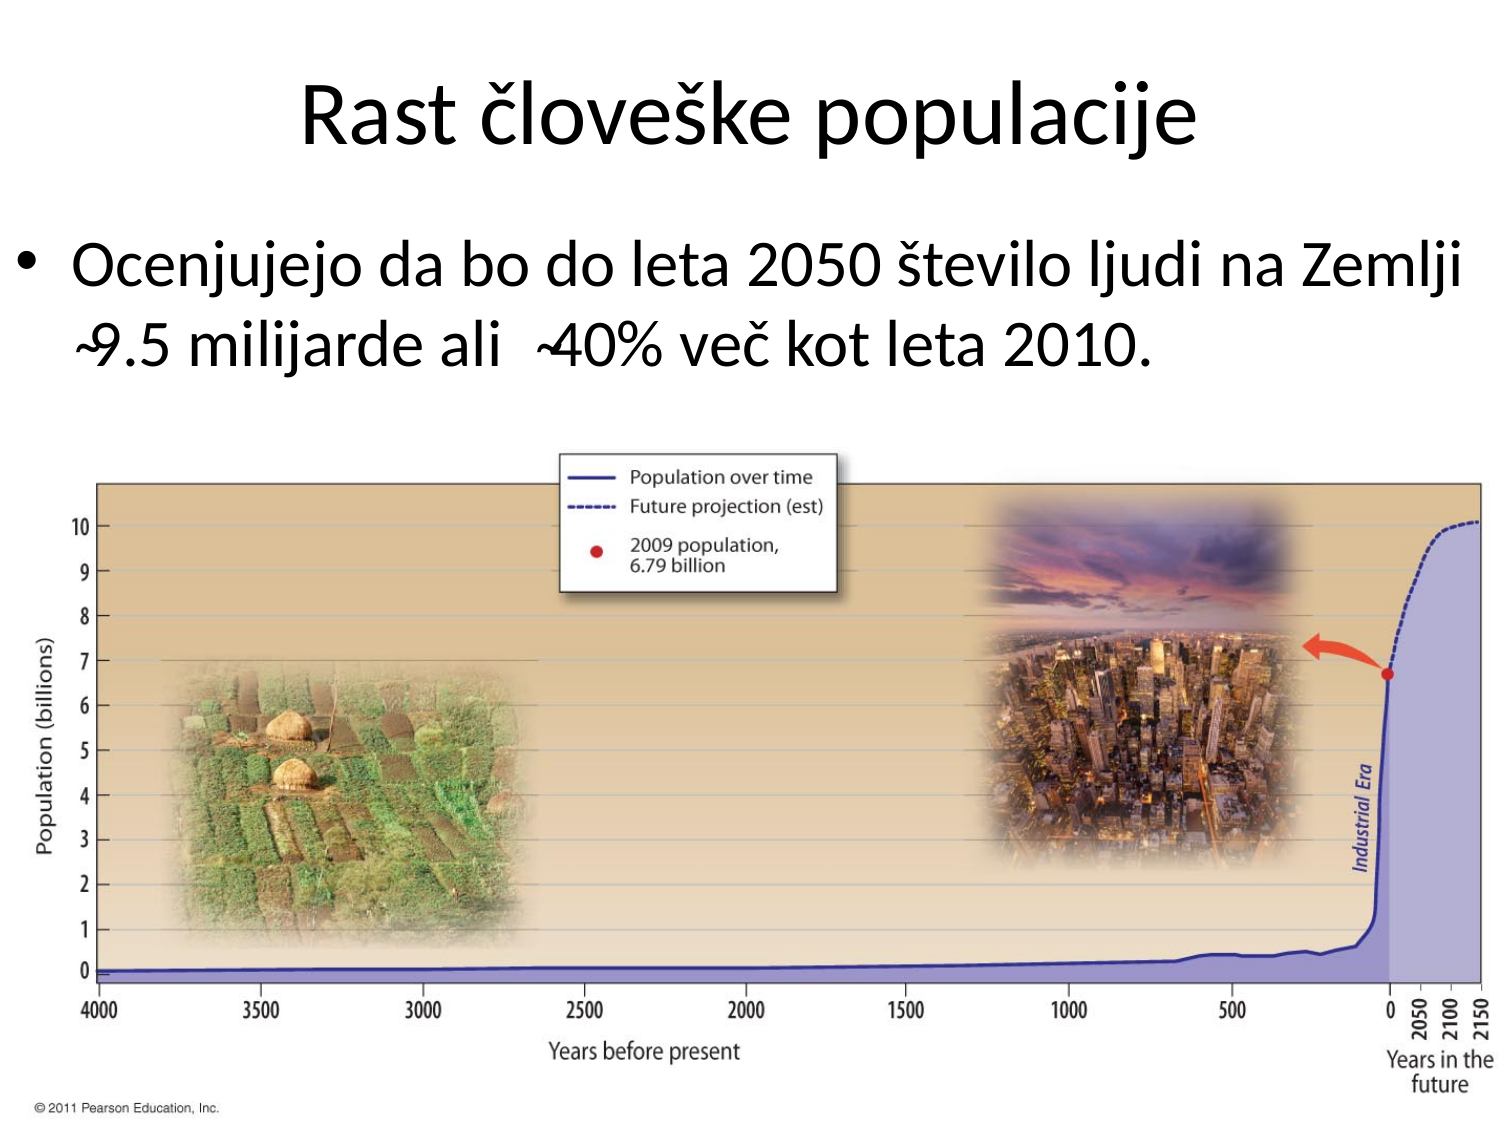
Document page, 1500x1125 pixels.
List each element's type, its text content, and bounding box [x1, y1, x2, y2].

picture [29, 447, 1500, 1125]
list Ocenjujejo da bo do leta 2050 število ljudi na Zemlji ̴9.5 milijarde ali ̴40% več kot leta 2010. [0, 211, 1500, 995]
title Rast človeške populacije [75, 13, 1425, 202]
